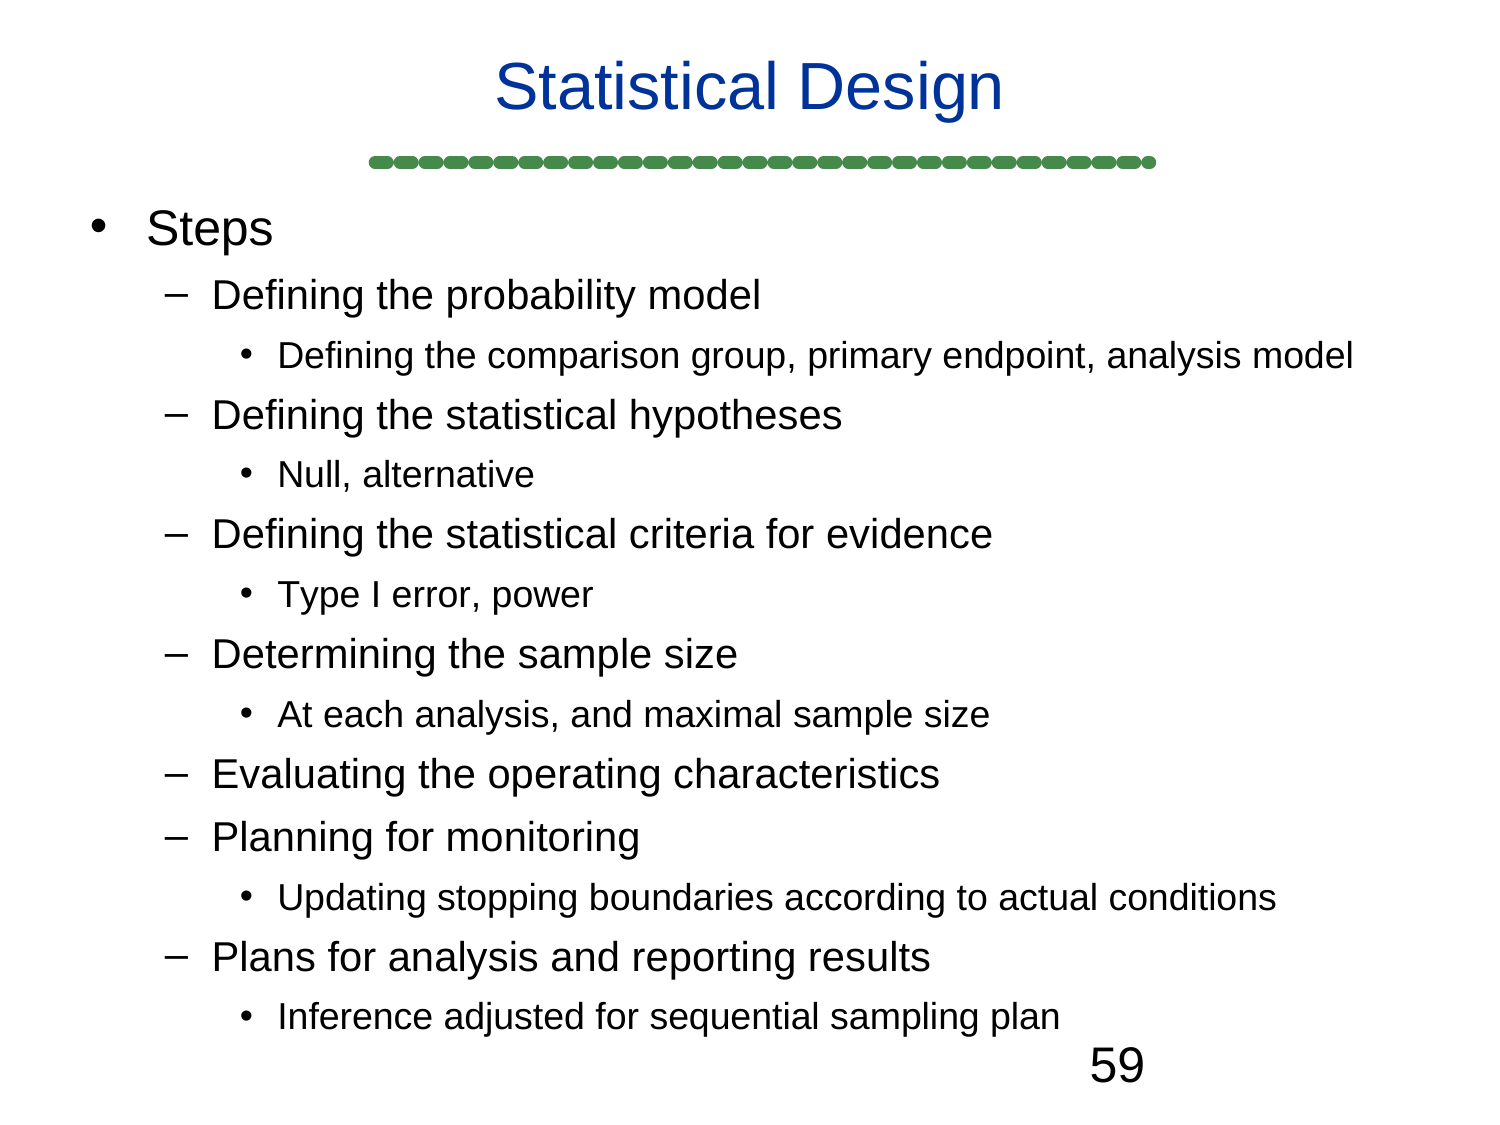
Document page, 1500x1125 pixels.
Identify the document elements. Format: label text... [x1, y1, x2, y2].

list Steps Defining the probability model Defining the comparison group, primary endpoint, analysis model Defining the statistical hypotheses Null, alternative Defining the statistical criteria for evidence Type I error, power Determining the sample size At each analysis, and maximal sample size Evaluating the operating characteristics Planning for monitoring Updating stopping boundaries according to actual conditions Plans for analysis and reporting results Inference adjusted for sequential sampling plan [75, 187, 1426, 1050]
title Statistical Design [37, 24, 1463, 141]
